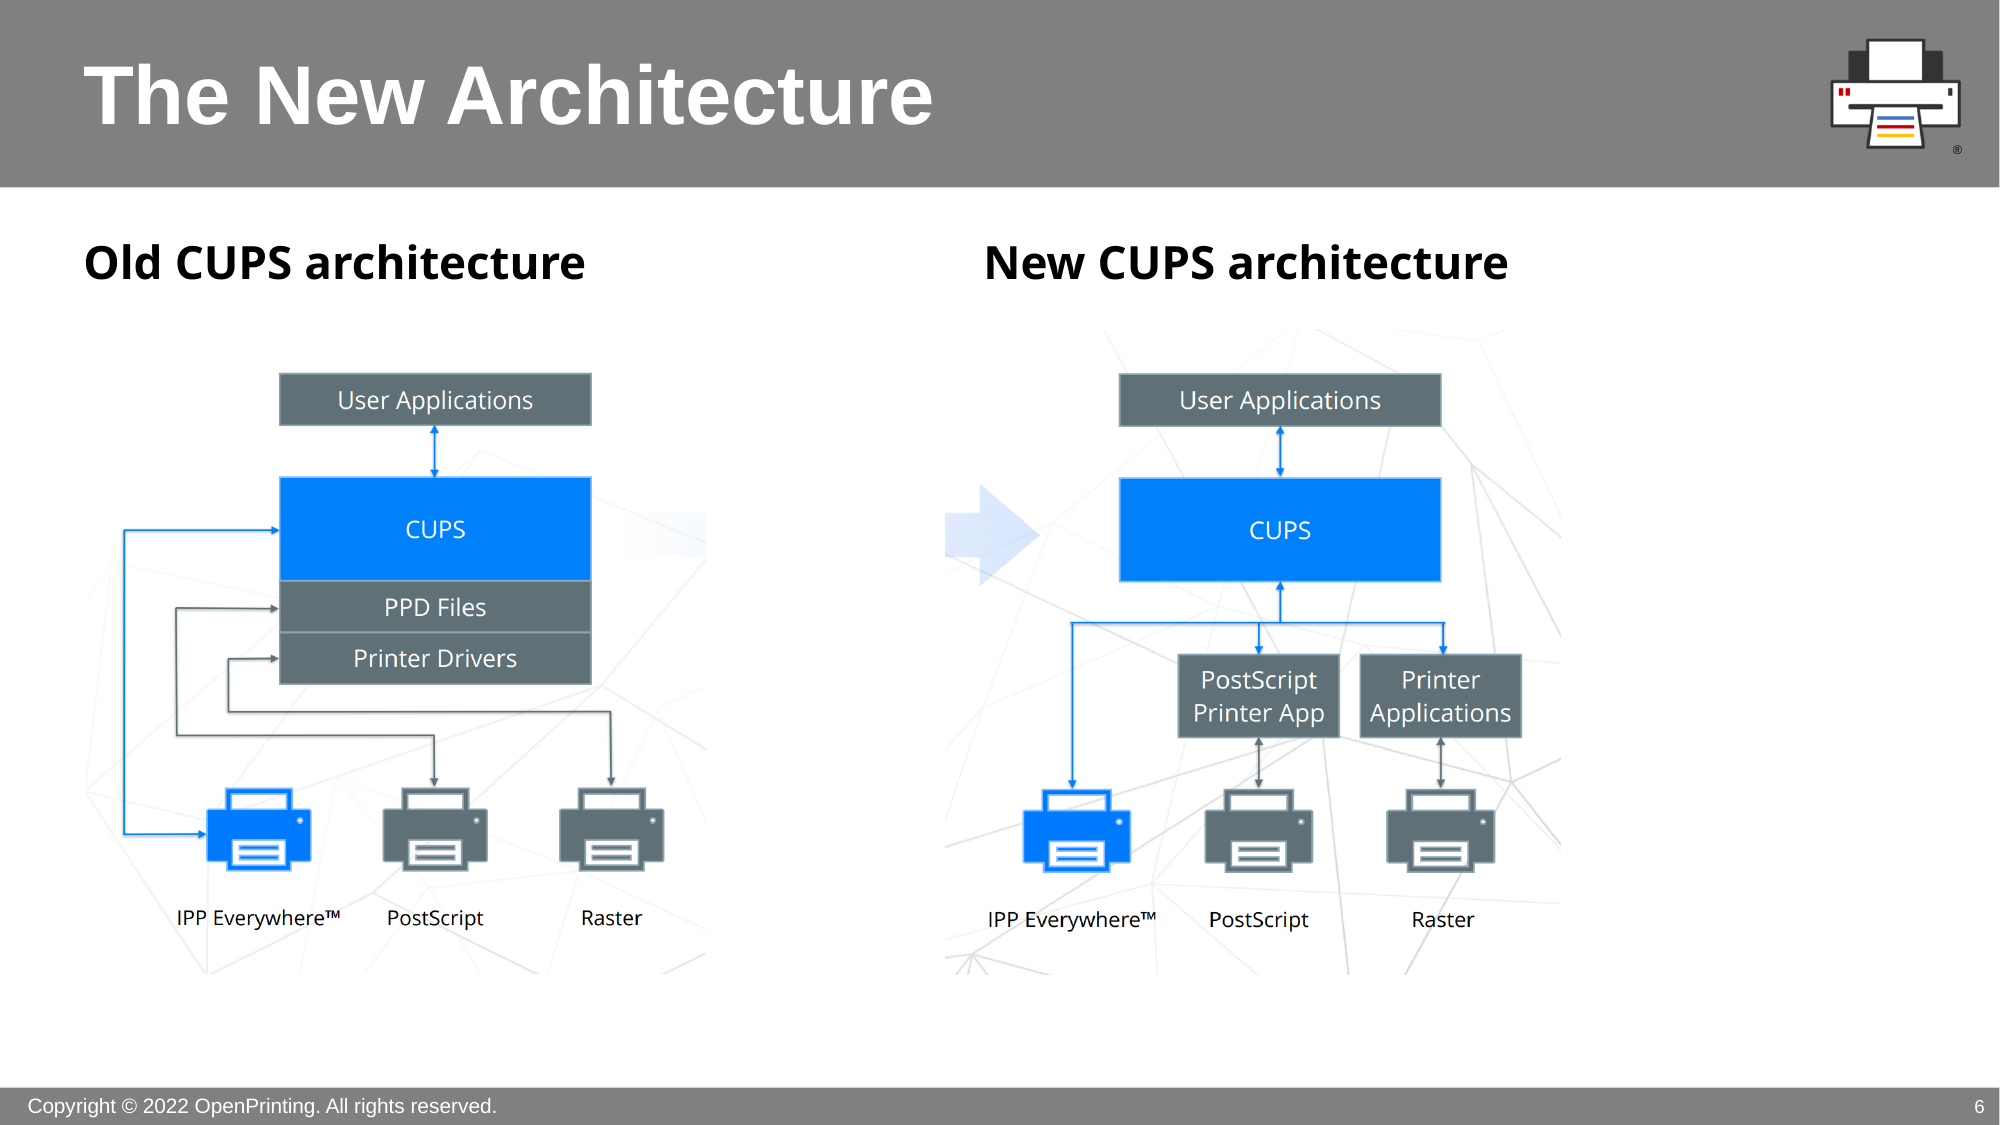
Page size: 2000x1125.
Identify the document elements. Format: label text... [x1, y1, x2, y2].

picture [86, 329, 706, 974]
title The New Architecture [75, 7, 1786, 175]
picture [945, 329, 1561, 976]
picture [1825, 33, 1966, 154]
list Old CUPS architecture New CUPS architecture [75, 224, 1936, 1067]
